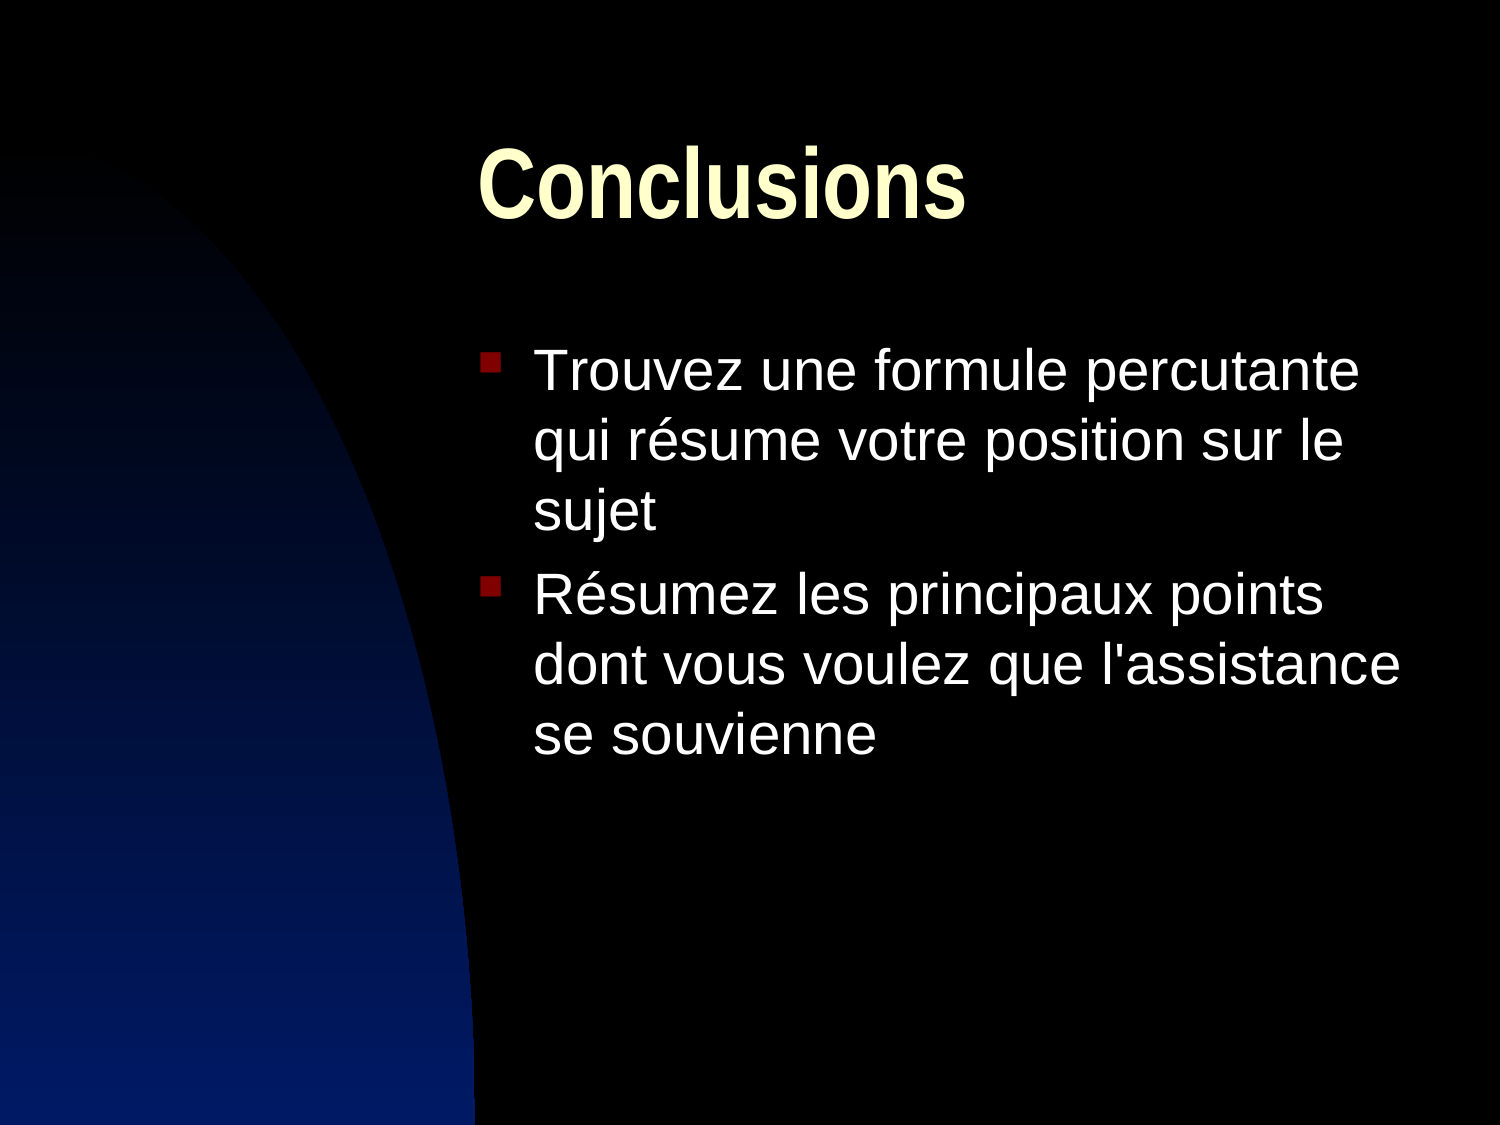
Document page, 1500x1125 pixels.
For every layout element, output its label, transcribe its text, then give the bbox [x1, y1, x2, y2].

list Trouvez une formule percutante qui résume votre position sur le sujet Résumez les principaux points dont vous voulez que l'assistance se souvienne [462, 324, 1463, 1000]
title Conclusions [462, 99, 1463, 288]
